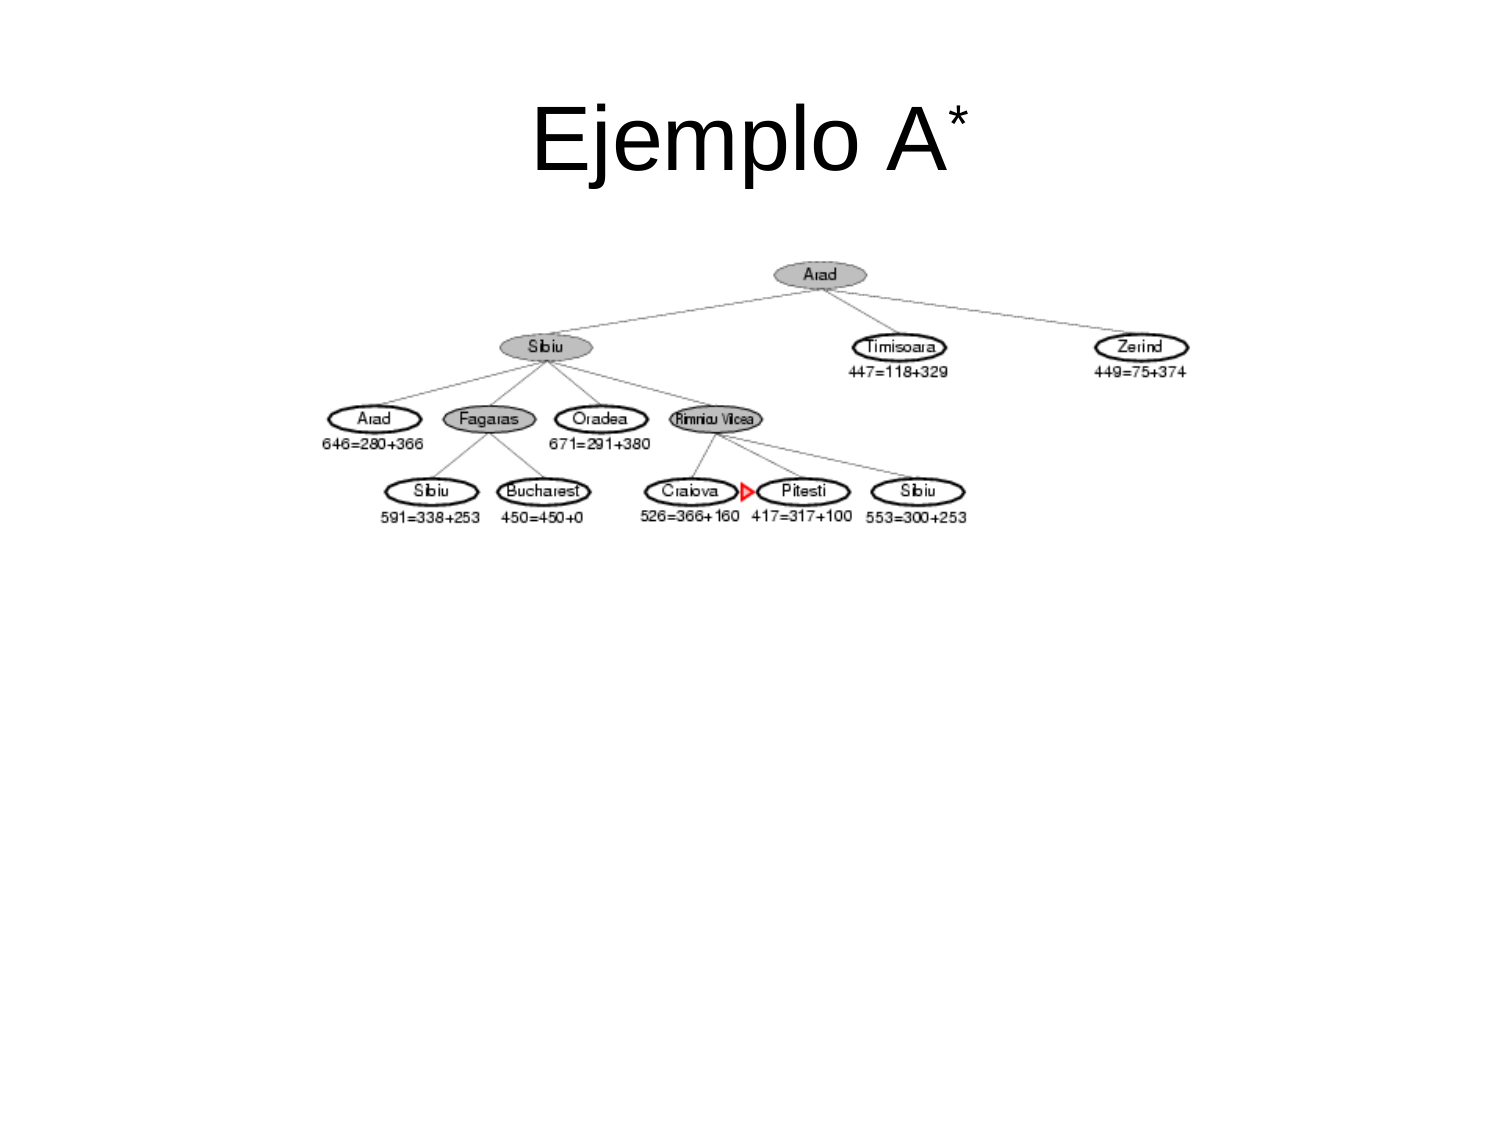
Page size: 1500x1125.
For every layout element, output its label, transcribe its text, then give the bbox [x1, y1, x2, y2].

picture [312, 249, 1201, 615]
title Ejemplo A* [75, 45, 1426, 233]
